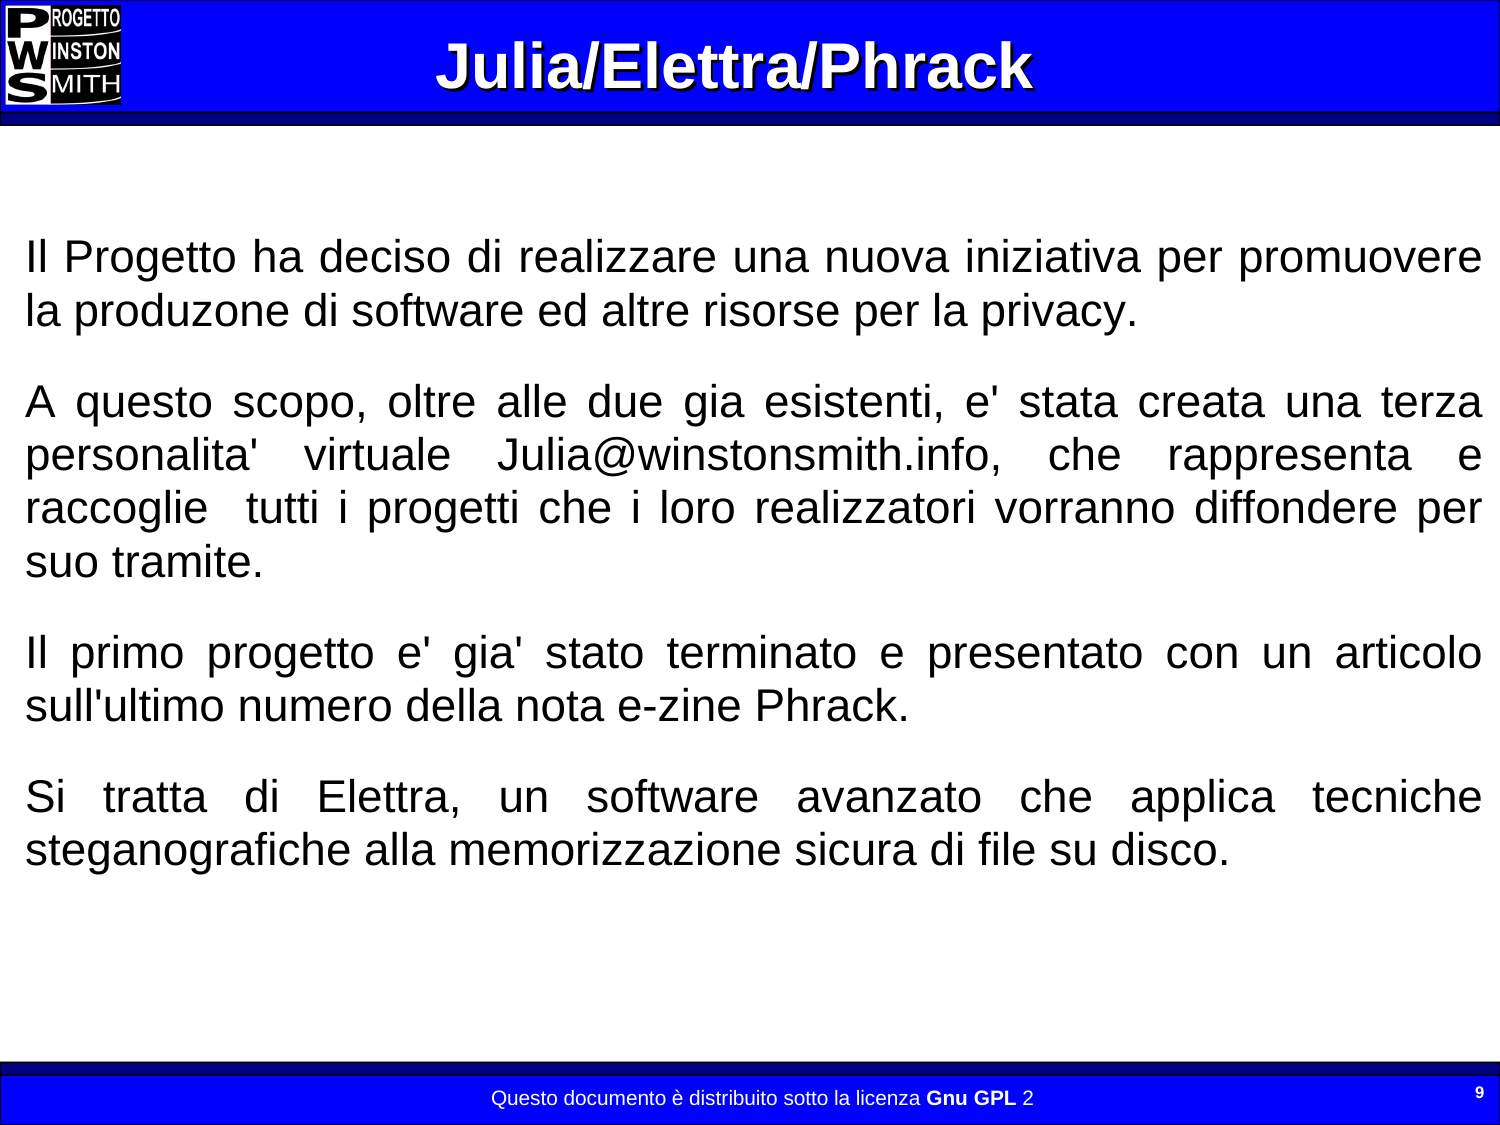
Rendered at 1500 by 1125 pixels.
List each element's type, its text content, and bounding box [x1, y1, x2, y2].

picture [5, 5, 121, 105]
text_box Julia/Elettra/Phrack [177, 18, 1293, 110]
text_box Il Progetto ha deciso di realizzare una nuova iniziativa per promuovere la produzone di software ed altre risorse per la privacy. A questo scopo, oltre alle due gia esistenti, e' stata creata una terza personalita' virtuale Julia@winstonsmith.info, che rappresenta e raccoglie tutti i progetti che i loro realizzatori vorranno diffondere per suo tramite. Il primo progetto e' gia' stato terminato e presentato con un articolo sull'ultimo numero della nota e-zine Phrack. Si tratta di Elettra, un software avanzato che applica tecniche steganografiche alla memorizzazione sicura di file su disco. [9, 132, 1500, 884]
